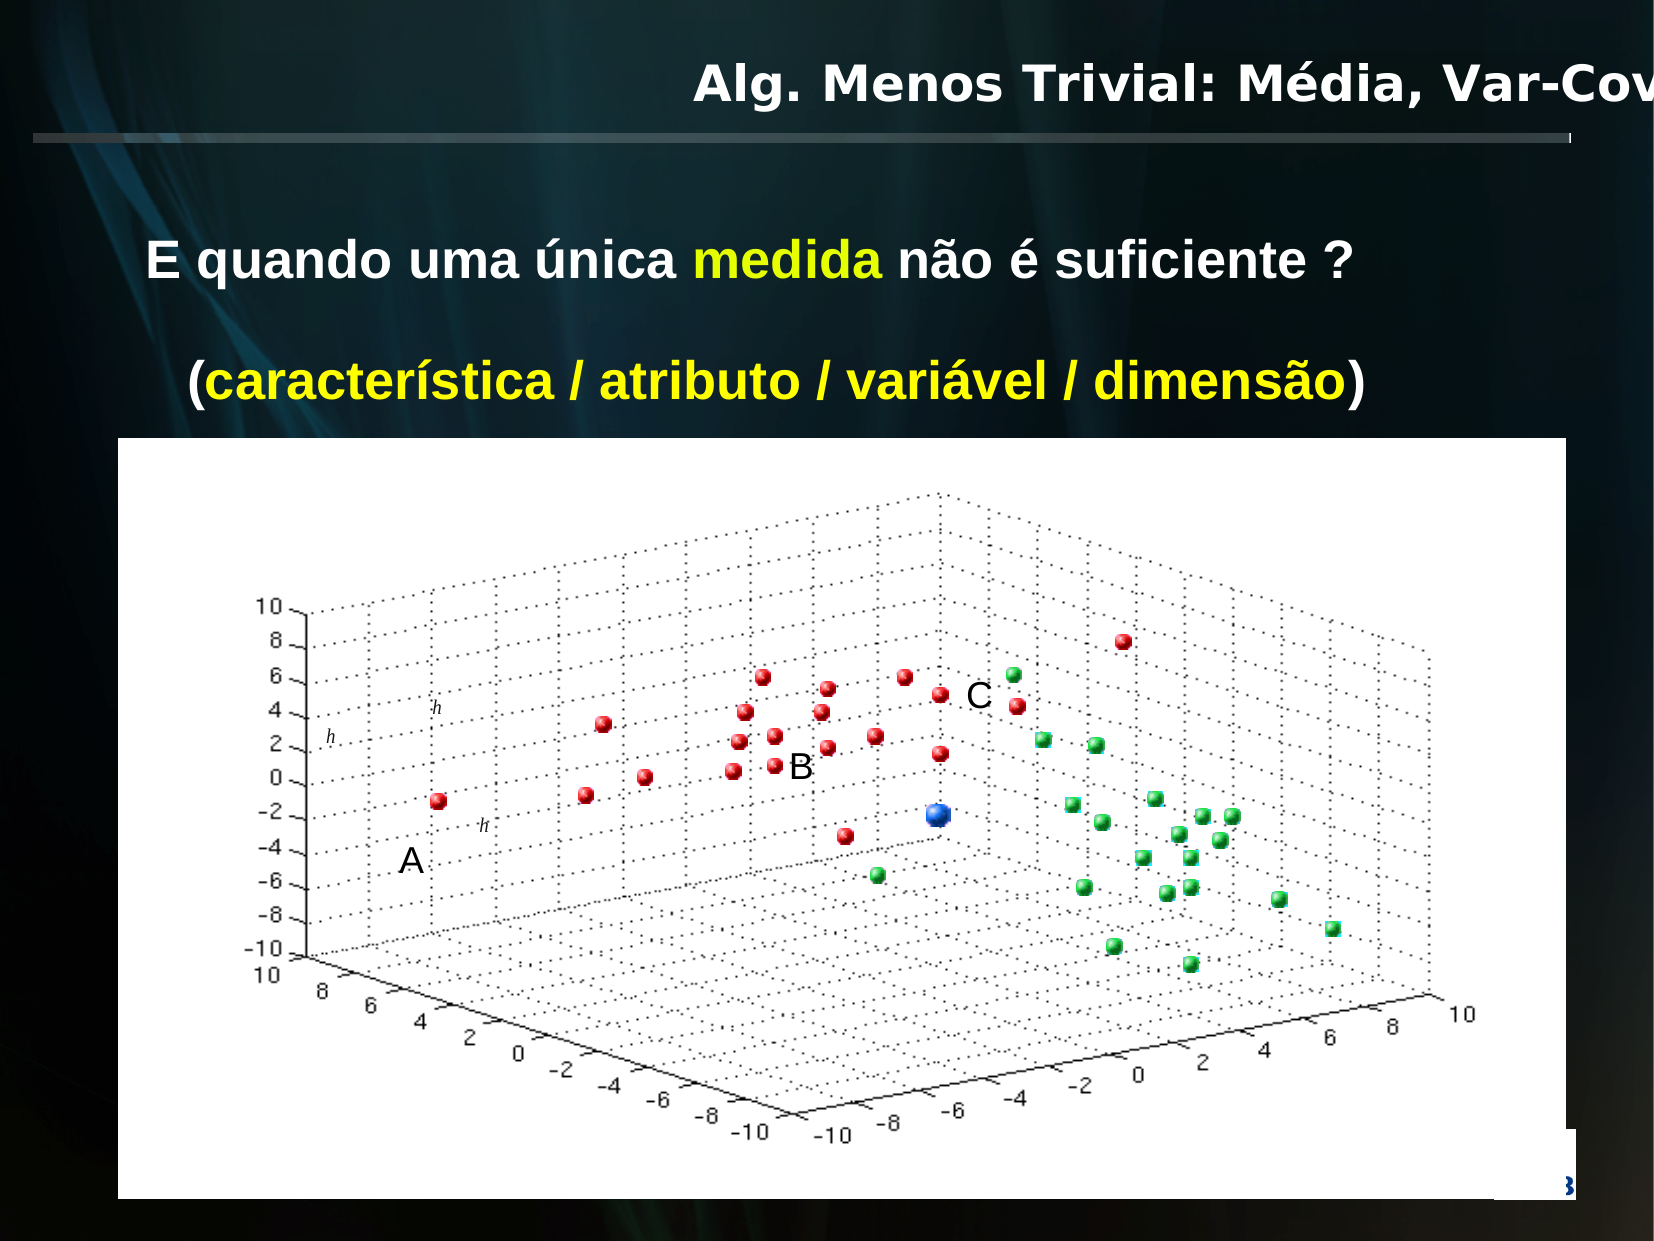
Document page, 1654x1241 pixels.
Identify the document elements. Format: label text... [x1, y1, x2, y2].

chart [321, 725, 347, 754]
text_box C [951, 667, 1008, 724]
chart [427, 695, 453, 724]
chart [474, 814, 501, 842]
text_box E quando uma única medida não é suficiente ? (característica / atributo / variável / dimensão) [128, 160, 1591, 451]
text_box Alg. Menos Trivial: Média, Var-Covar e Mahalanobis [678, 45, 942, 119]
text_box B [774, 738, 829, 795]
text_box A [384, 832, 440, 890]
picture [0, 0, 1654, 1241]
